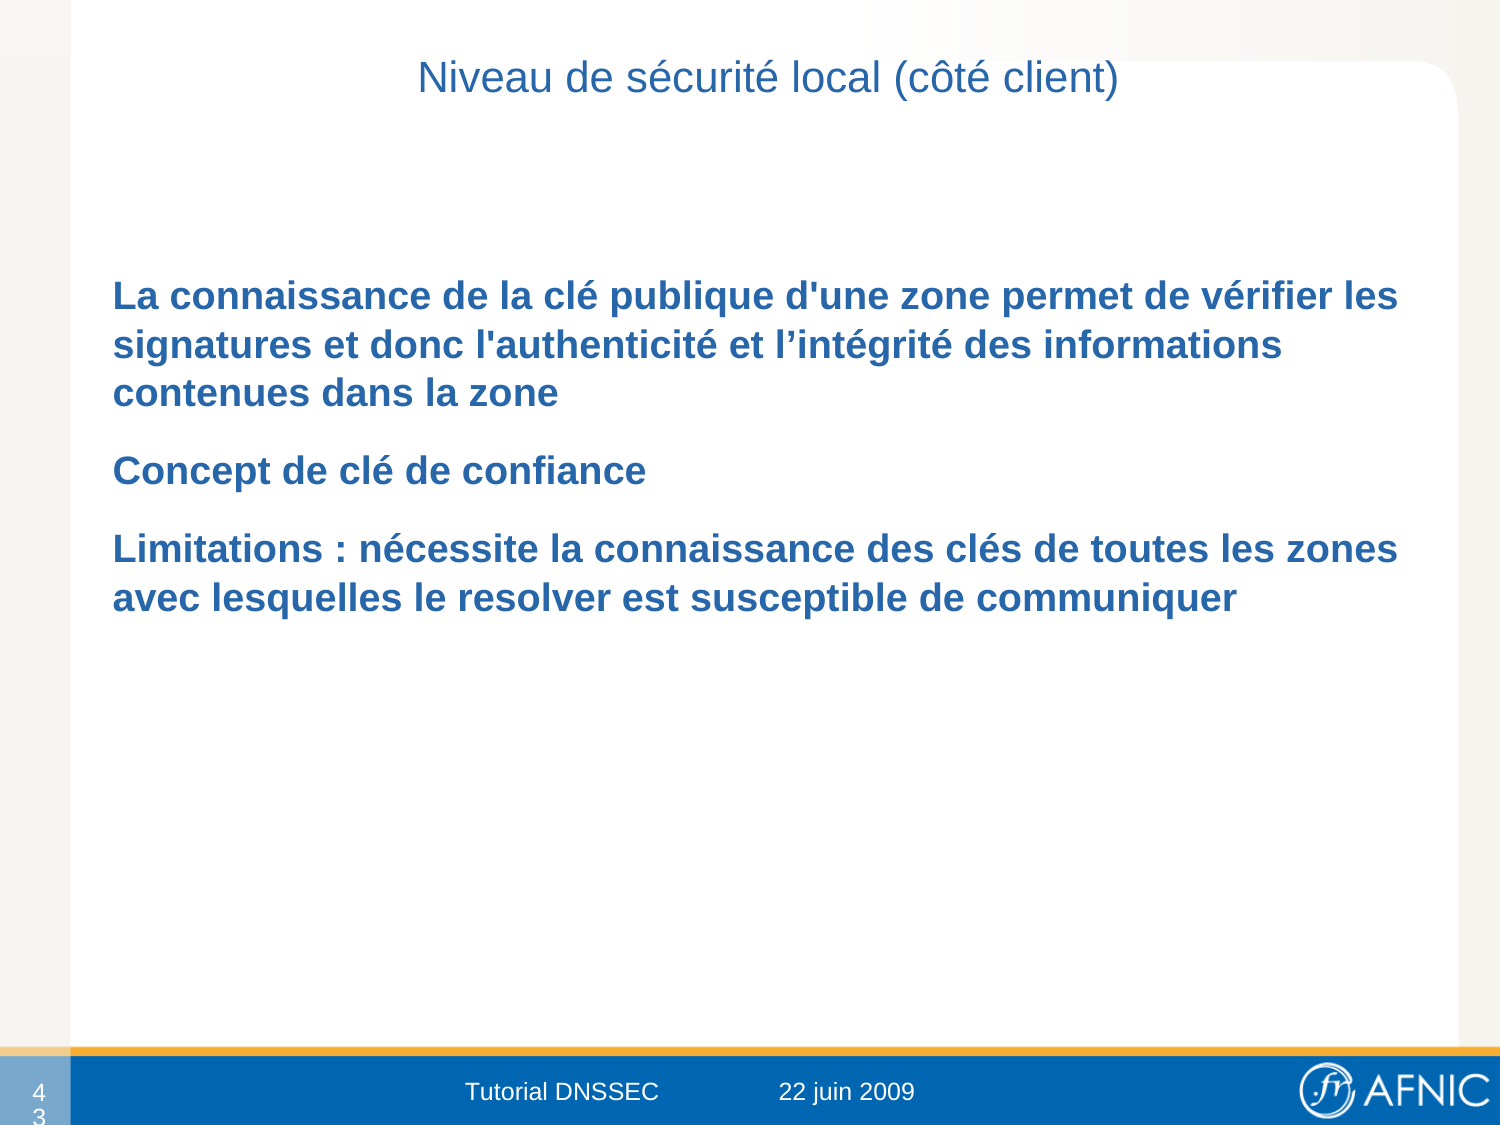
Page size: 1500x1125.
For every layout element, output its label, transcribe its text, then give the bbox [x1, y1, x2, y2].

picture [0, 0, 1500, 1125]
title Niveau de sécurité local (côté client) [112, 12, 1426, 138]
list La connaissance de la clé publique d'une zone permet de vérifier les signatures et donc l'authenticité et l’intégrité des informations contenues dans la zone Concept de clé de confiance Limitations : nécessite la connaissance des clés de toutes les zones avec lesquelles le resolver est susceptible de communiquer [112, 266, 1426, 994]
